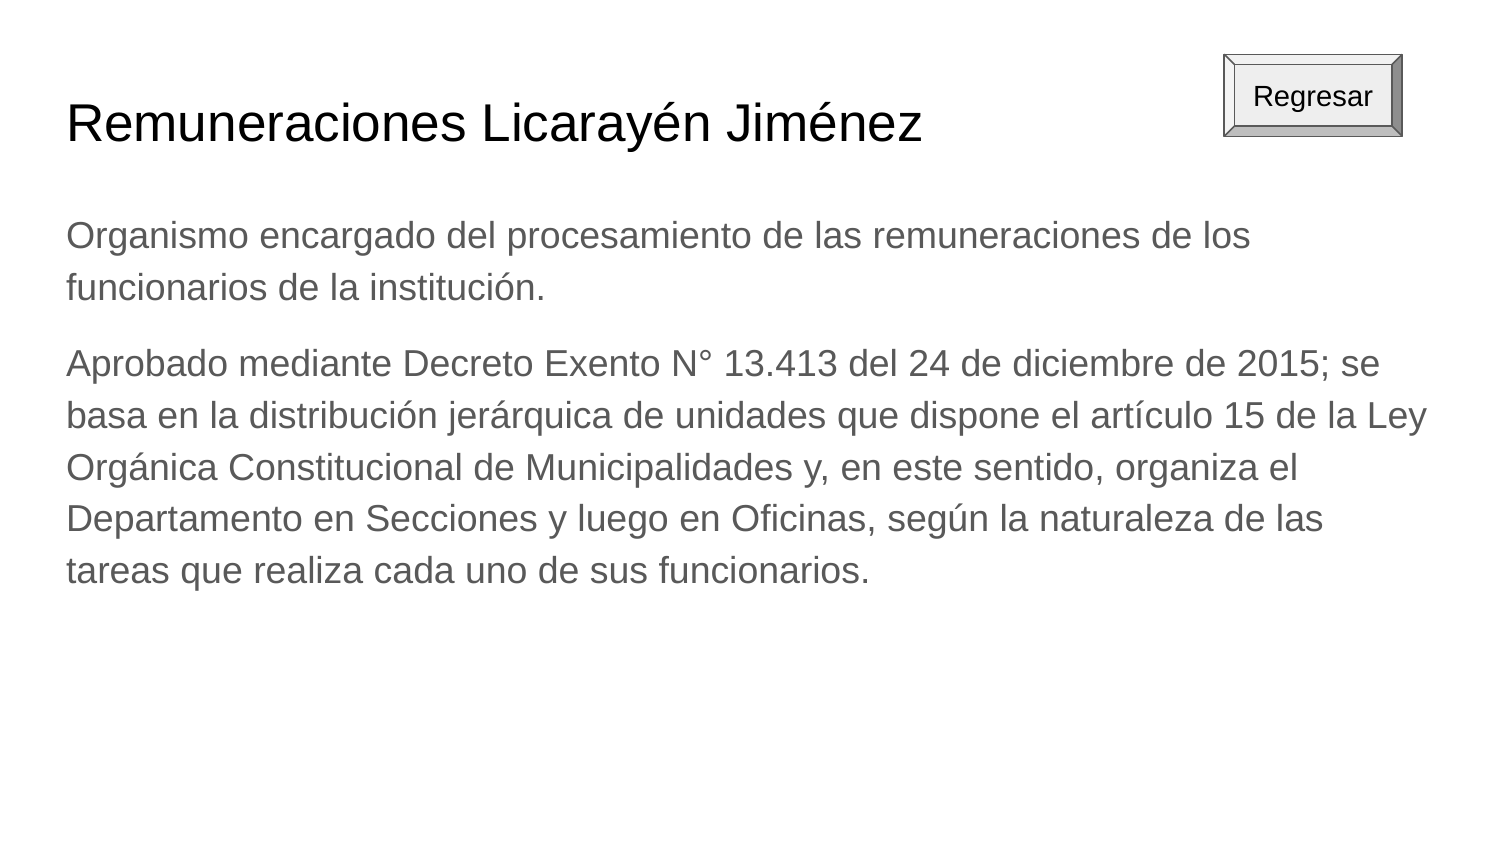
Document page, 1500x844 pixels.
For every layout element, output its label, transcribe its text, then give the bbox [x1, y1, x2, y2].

list Organismo encargado del procesamiento de las remuneraciones de los funcionarios de la institución. Aprobado mediante Decreto Exento N° 13.413 del 24 de diciembre de 2015; se basa en la distribución jerárquica de unidades que dispone el artículo 15 de la Ley Orgánica Constitucional de Municipalidades y, en este sentido, organiza el Departamento en Secciones y luego en Oficinas, según la naturaleza de las tareas que realiza cada uno de sus funcionarios. [51, 189, 1449, 750]
title Remuneraciones Licarayén Jiménez [51, 72, 1449, 167]
text_box Regresar [1235, 65, 1391, 126]
